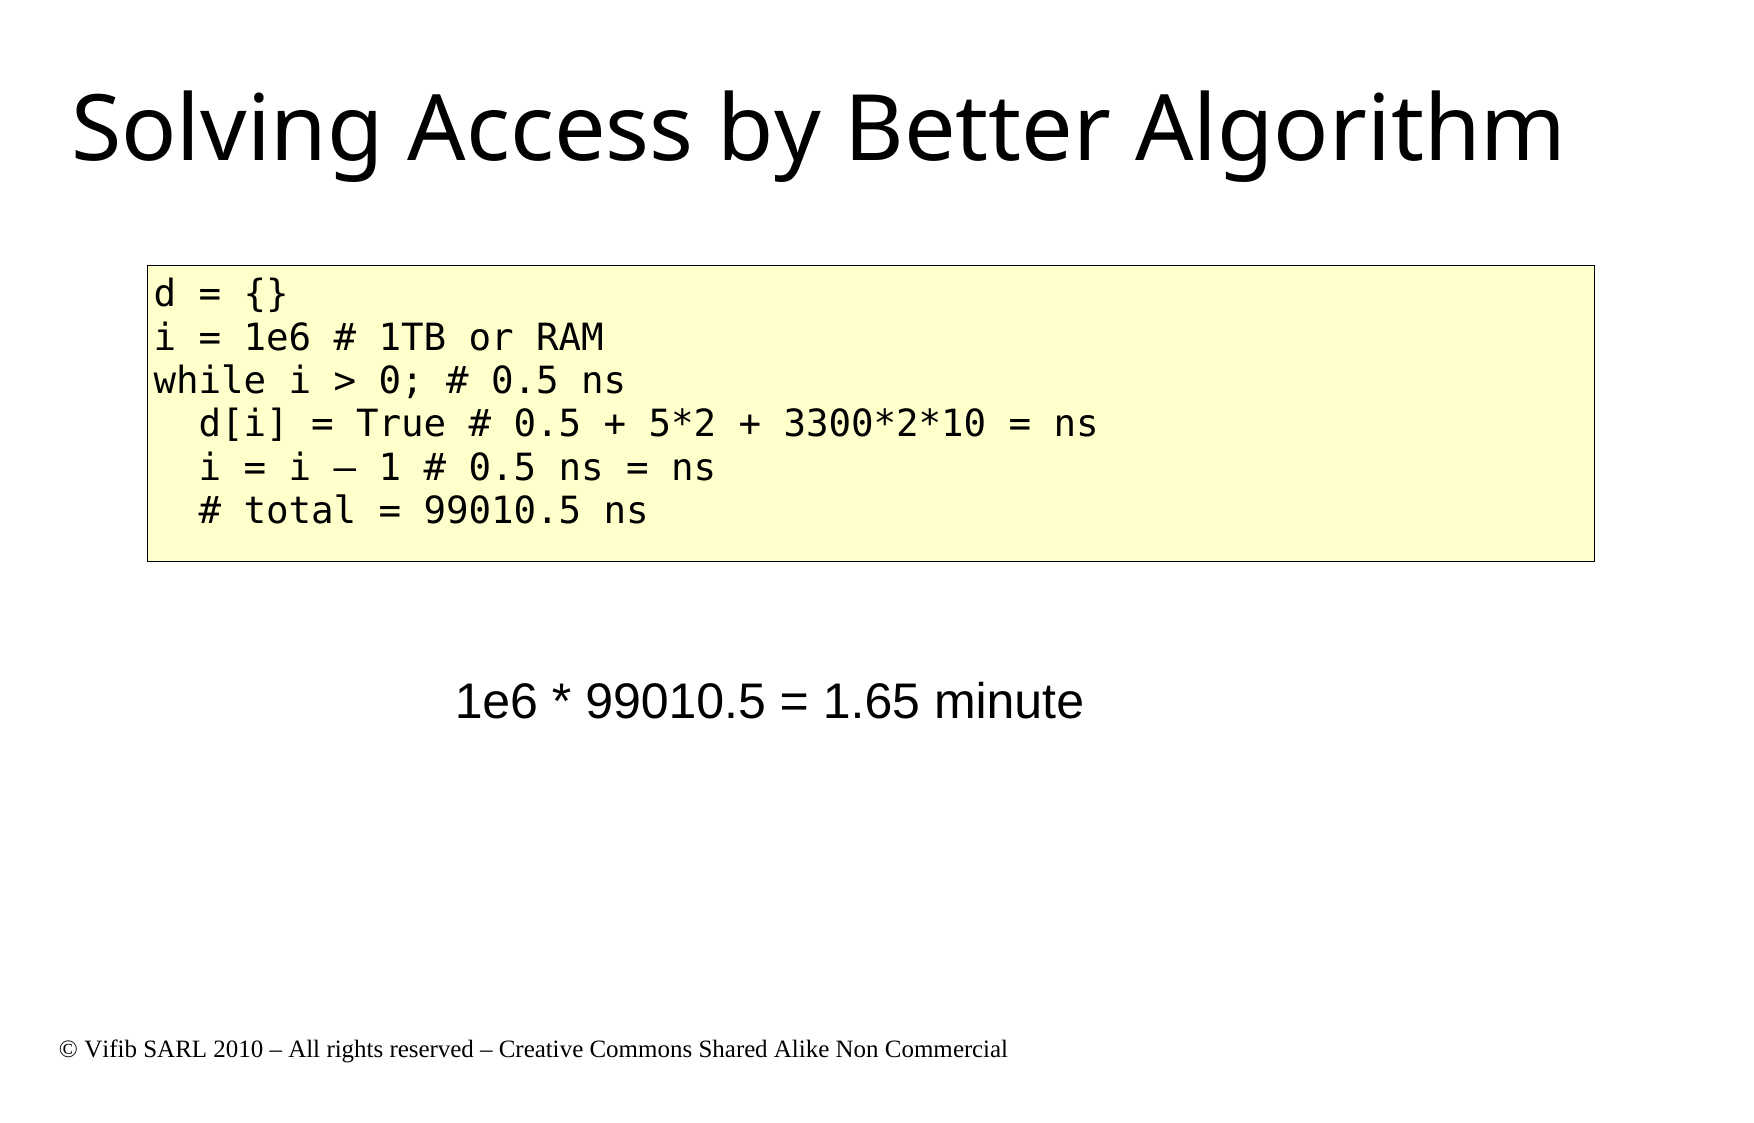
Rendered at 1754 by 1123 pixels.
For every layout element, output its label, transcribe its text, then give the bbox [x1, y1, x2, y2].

text_box 1e6 * 99010.5 = 1.65 minute [454, 673, 1086, 730]
title Solving Access by Better Algorithm [71, 63, 1707, 187]
text_box d = {} i = 1e6 # 1TB or RAM while i > 0; # 0.5 ns d[i] = True # 0.5 + 5*2 + 3300*2*10 = ns i = i – 1 # 0.5 ns = ns # total = 99010.5 ns [147, 265, 1595, 562]
